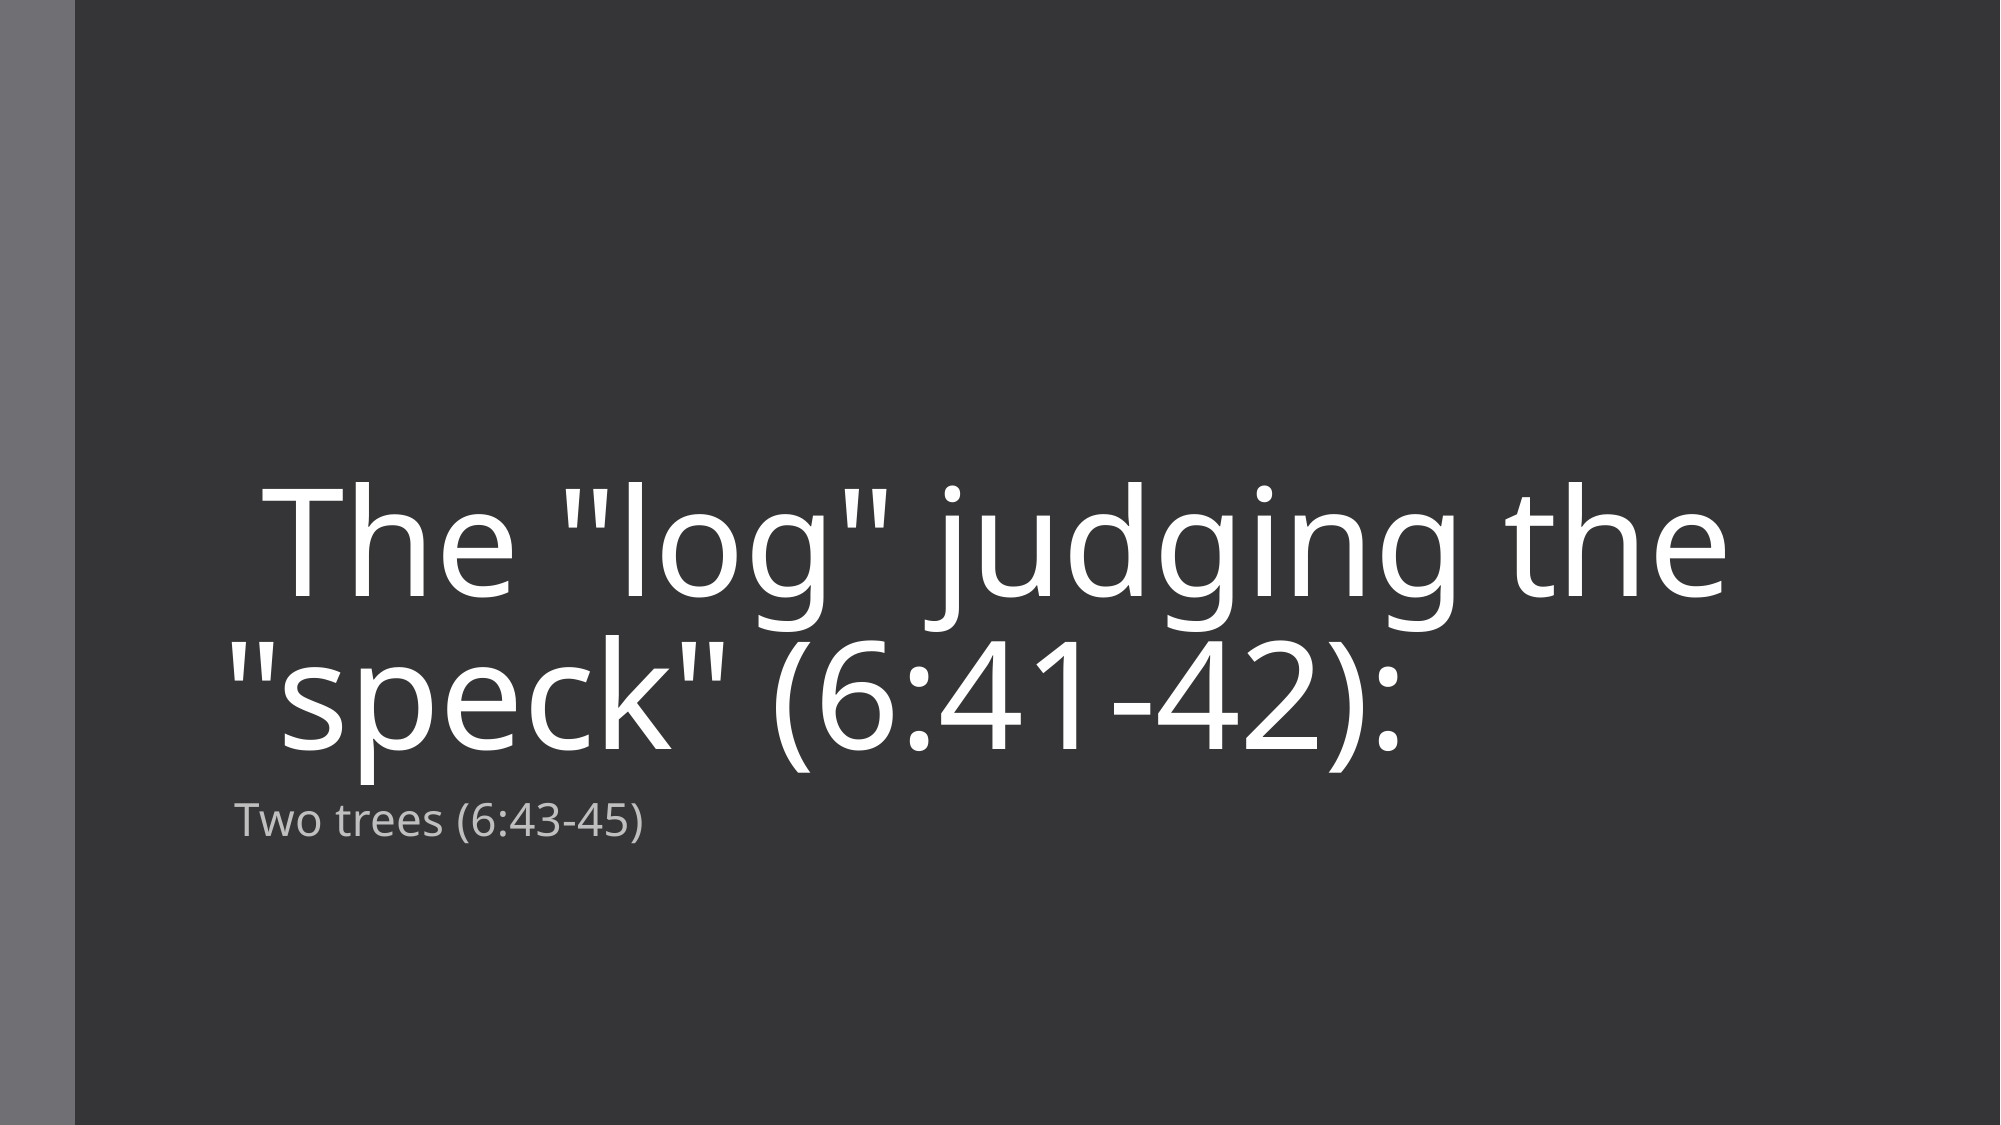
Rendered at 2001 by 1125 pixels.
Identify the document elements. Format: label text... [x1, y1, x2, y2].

title The "log" judging the "speck" (6:41-42): [206, 124, 1752, 787]
subtitle Two trees (6:43-45) [206, 787, 1752, 1066]
